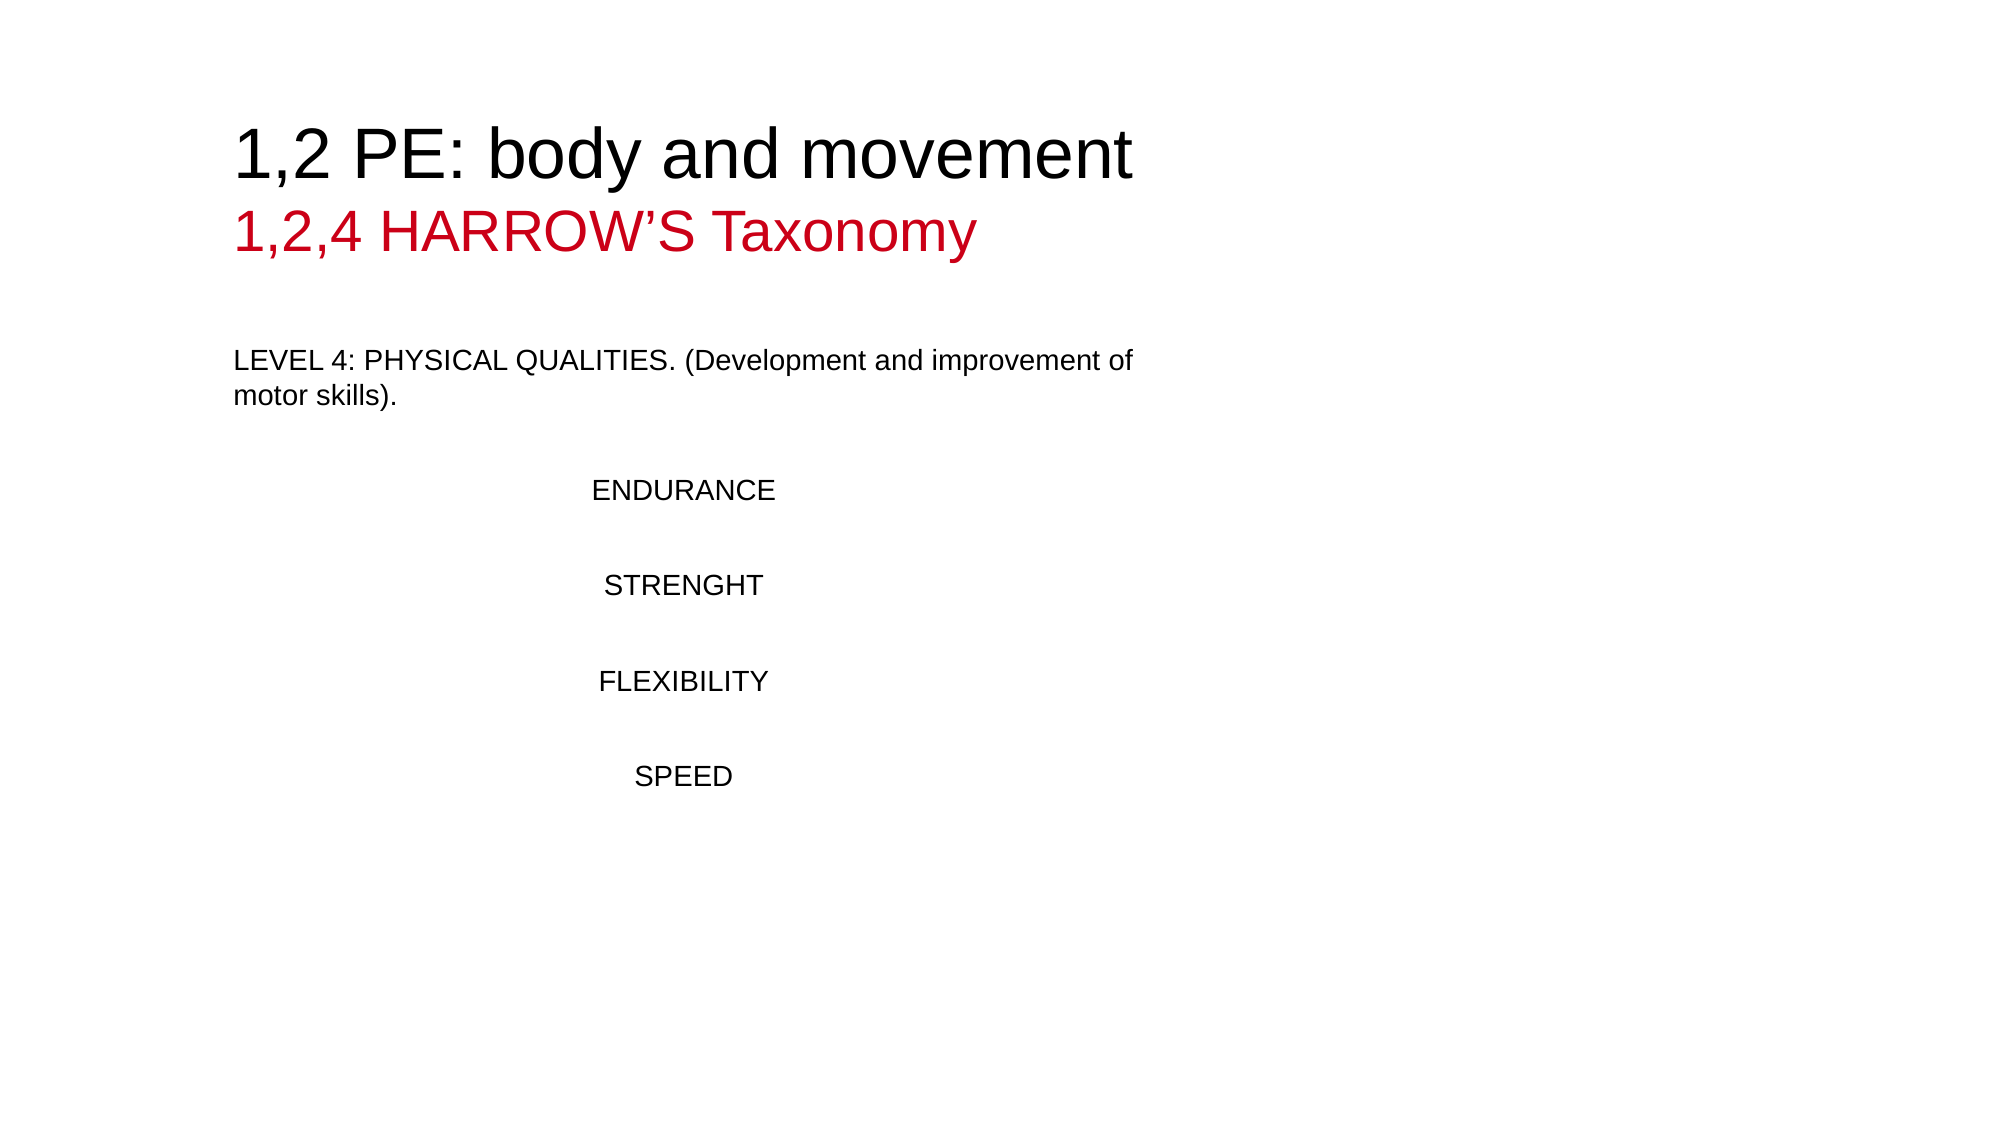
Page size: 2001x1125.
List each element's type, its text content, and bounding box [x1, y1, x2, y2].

title 1,2 PE: body and movement [233, 91, 1140, 193]
list LEVEL 4: PHYSICAL QUALITIES. (Development and improvement of motor skills). ENDURANCE STRENGHT FLEXIBILITY SPEED [233, 341, 1140, 949]
subtitle 1,2,4 HARROW’S Taxonomy [233, 193, 1140, 253]
